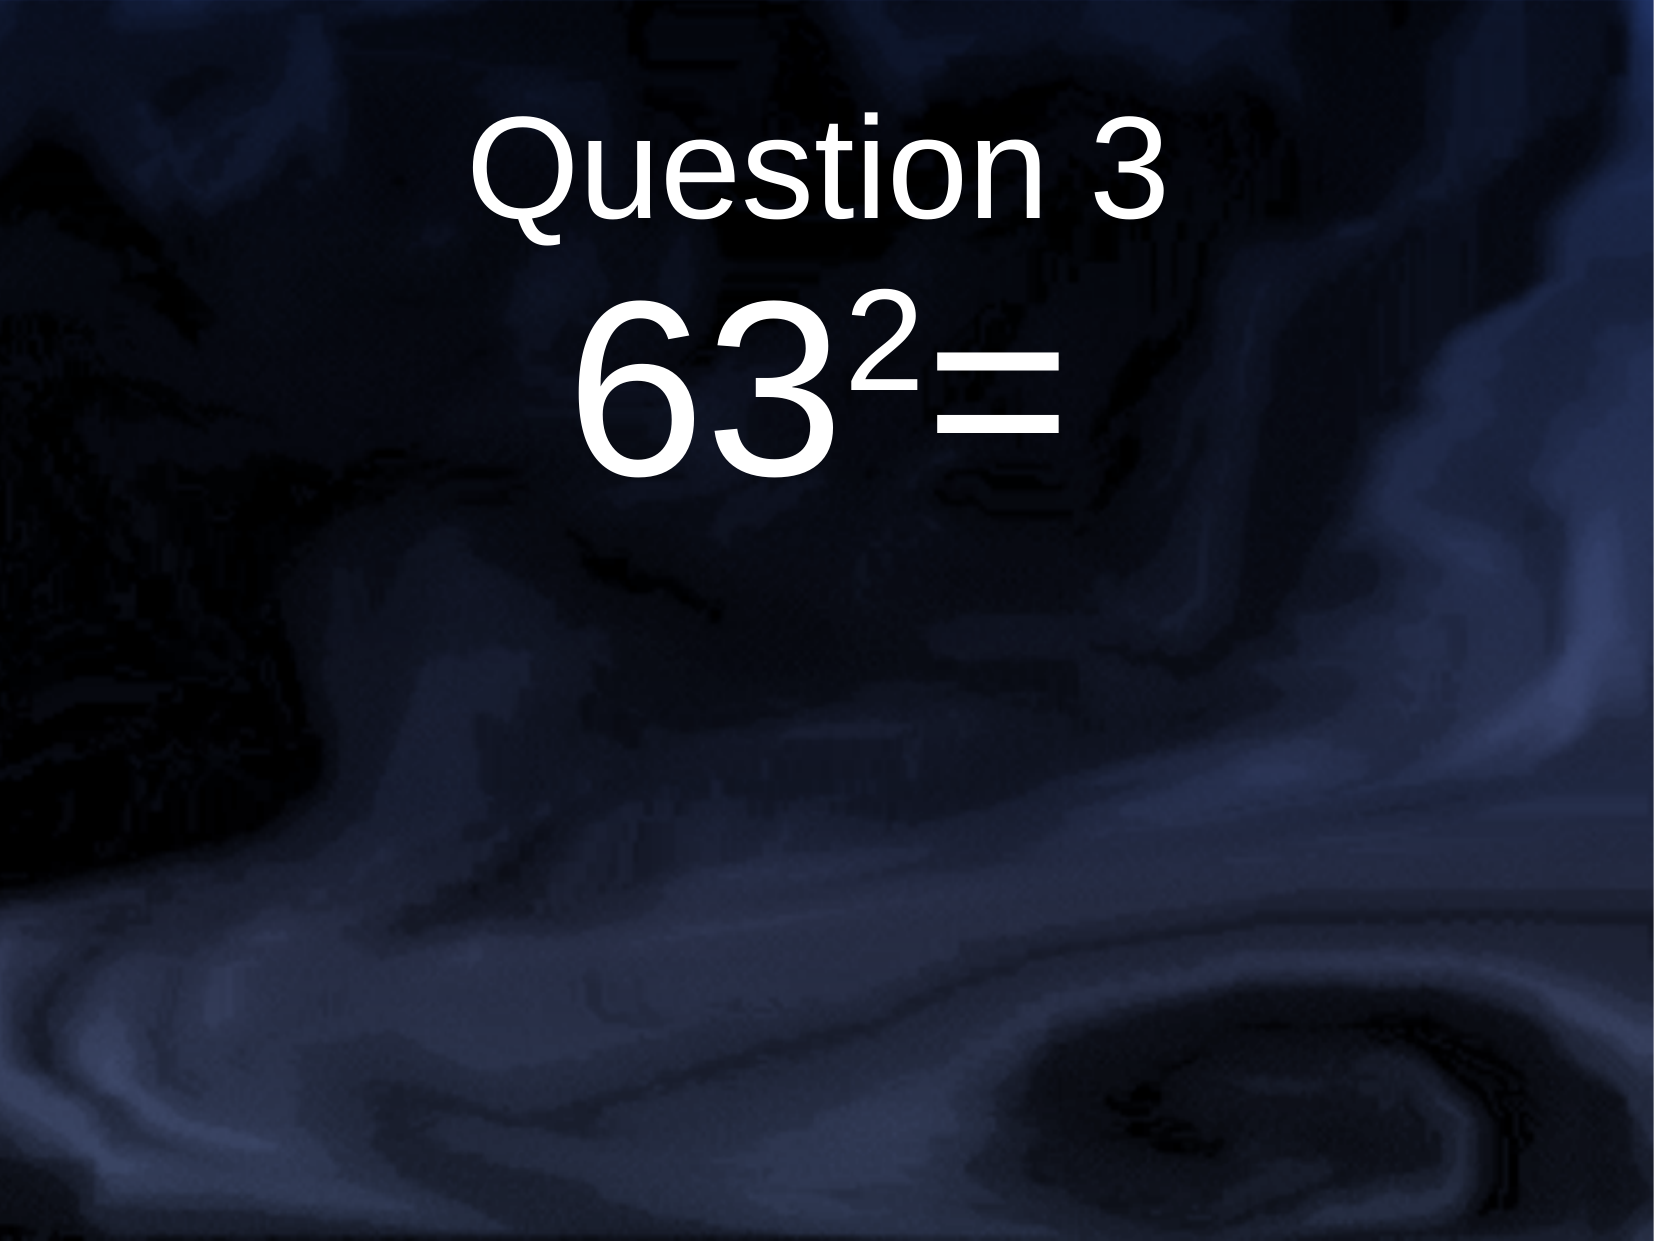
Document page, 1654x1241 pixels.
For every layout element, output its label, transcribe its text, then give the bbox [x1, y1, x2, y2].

subtitle Question 3 632= [75, 81, 1564, 534]
picture [0, 0, 1654, 1241]
